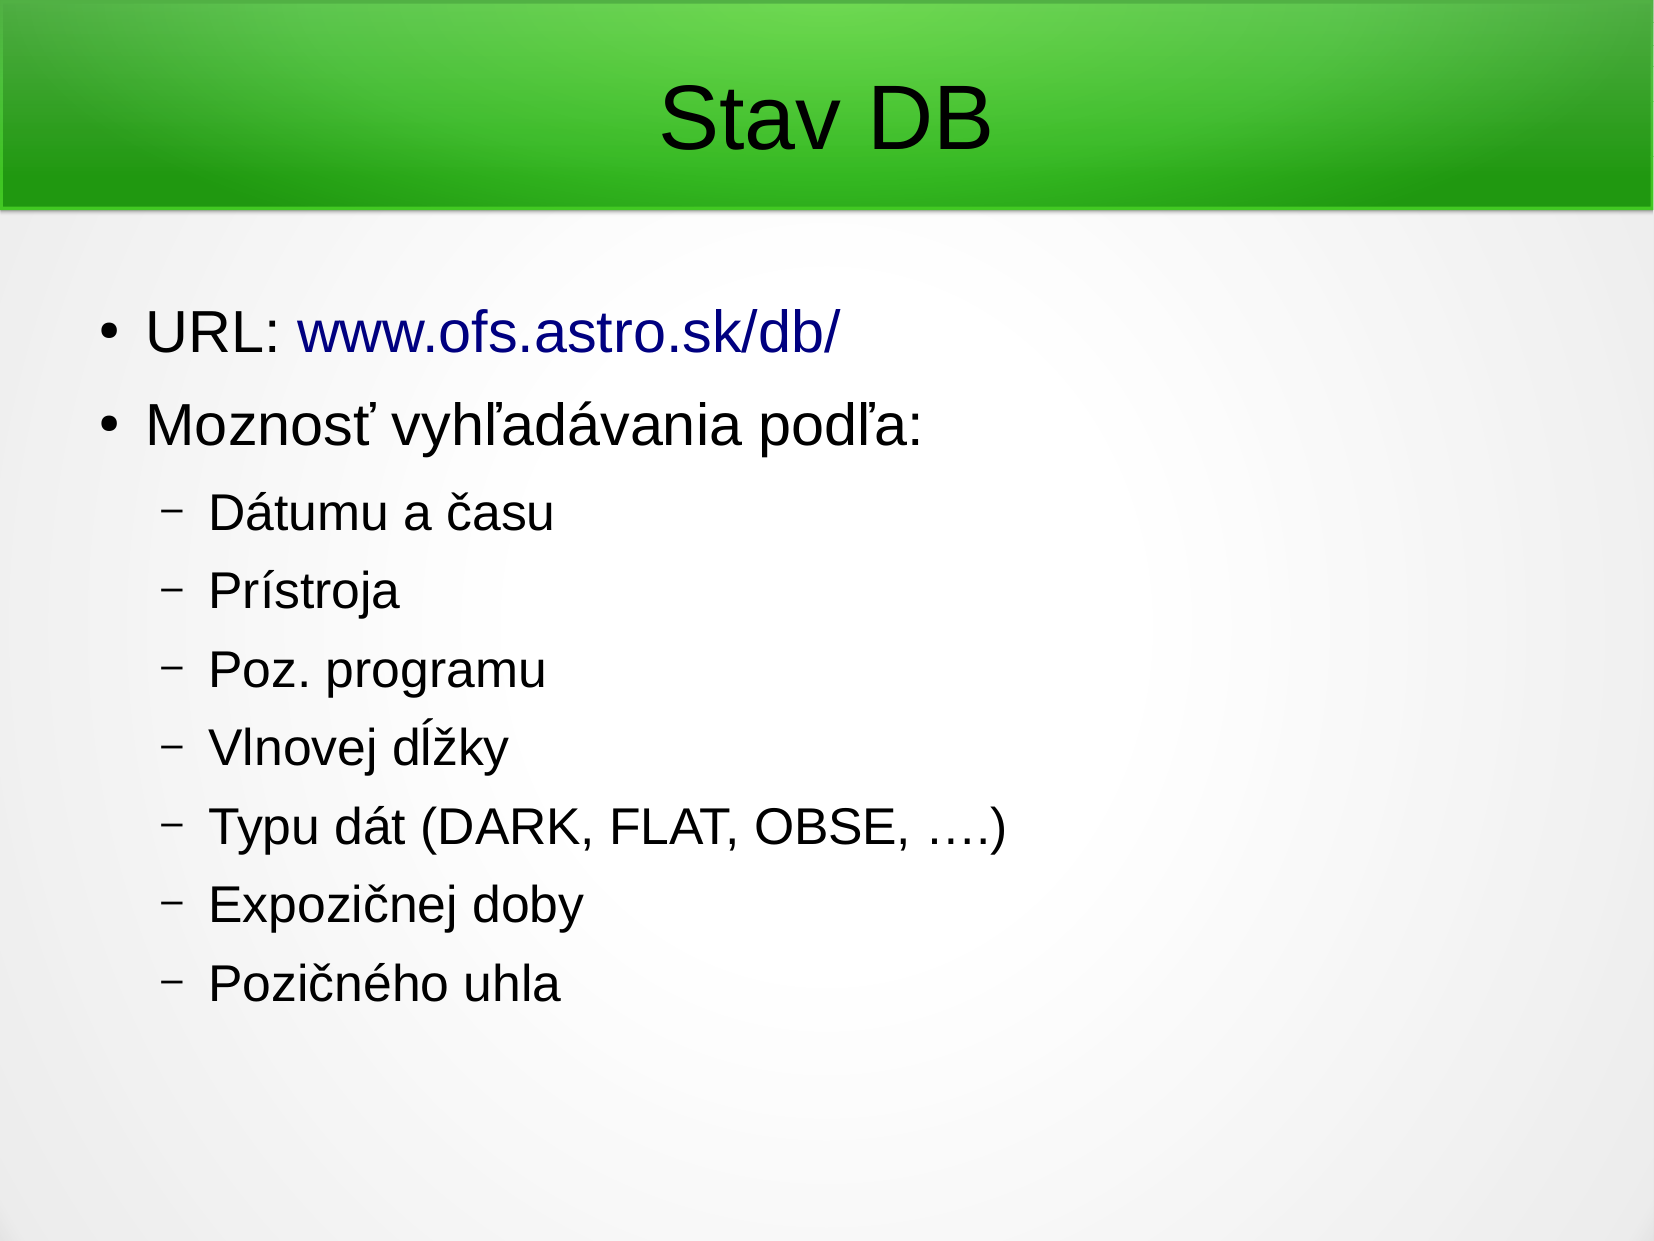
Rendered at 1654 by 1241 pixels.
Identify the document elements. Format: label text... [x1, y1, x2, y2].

title Stav DB [82, 47, 1571, 189]
list URL: www.ofs.astro.sk/db/ Moznosť vyhľadávania podľa: Dátumu a času Prístroja Poz. programu Vlnovej dĺžky Typu dát (DARK, FLAT, OBSE, ….) Expozičnej doby Pozičného uhla [82, 299, 1571, 1019]
